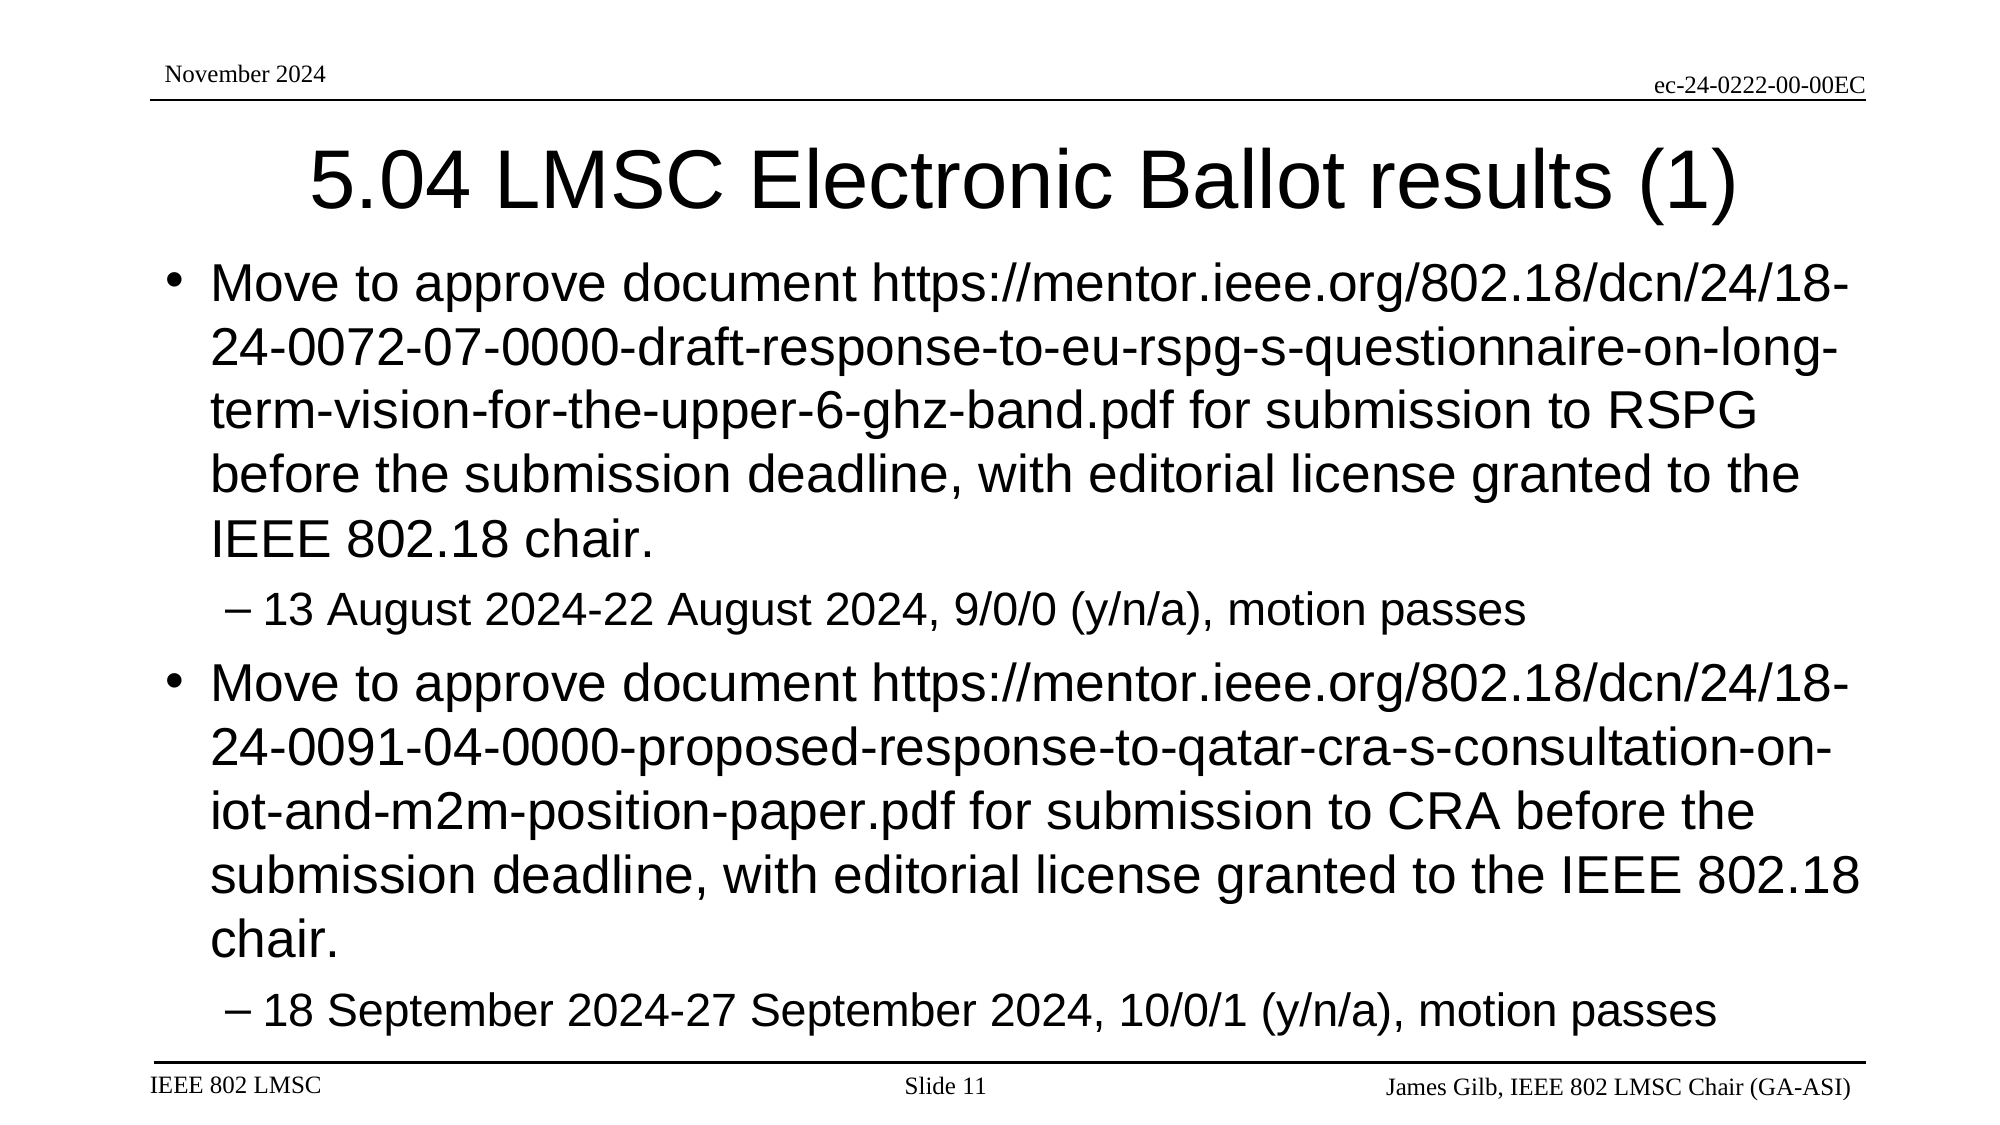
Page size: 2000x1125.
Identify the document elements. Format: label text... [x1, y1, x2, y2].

list Move to approve document https://mentor.ieee.org/802.18/dcn/24/18-24-0072-07-0000-draft-response-to-eu-rspg-s-questionnaire-on-long-term-vision-for-the-upper-6-ghz-band.pdf for submission to RSPG before the submission deadline, with editorial license granted to the IEEE 802.18 chair. 13 August 2024-22 August 2024, 9/0/0 (y/n/a), motion passes Move to approve document https://mentor.ieee.org/802.18/dcn/24/18-24-0091-04-0000-proposed-response-to-qatar-cra-s-consultation-on-iot-and-m2m-position-paper.pdf for submission to CRA before the submission deadline, with editorial license granted to the IEEE 802.18 chair. 18 September 2024-27 September 2024, 10/0/1 (y/n/a), motion passes [150, 239, 1900, 1051]
title 5.04 LMSC Electronic Ballot results (1) [149, 112, 1900, 238]
